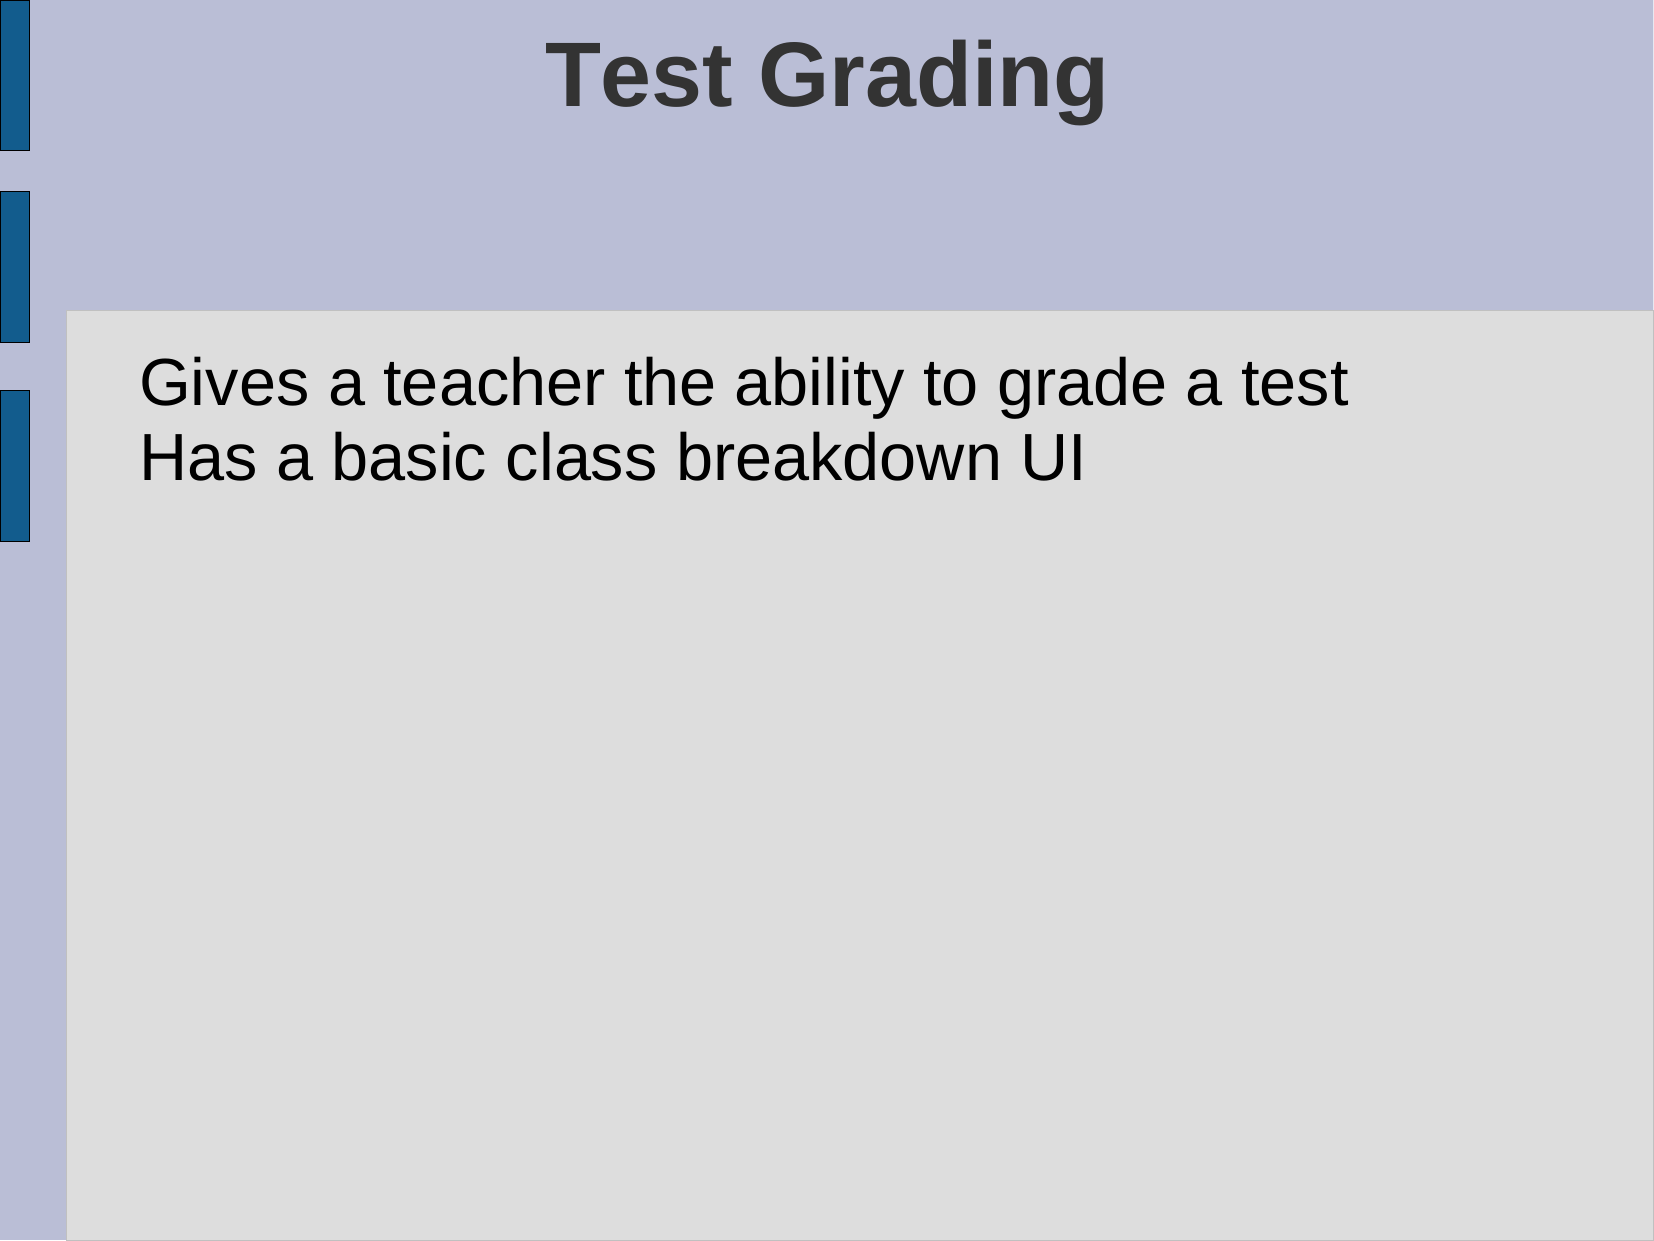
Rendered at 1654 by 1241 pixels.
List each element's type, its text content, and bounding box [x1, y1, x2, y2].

title Test Grading [121, 0, 1534, 151]
list Gives a teacher the ability to grade a test Has a basic class breakdown UI [121, 344, 1534, 1127]
